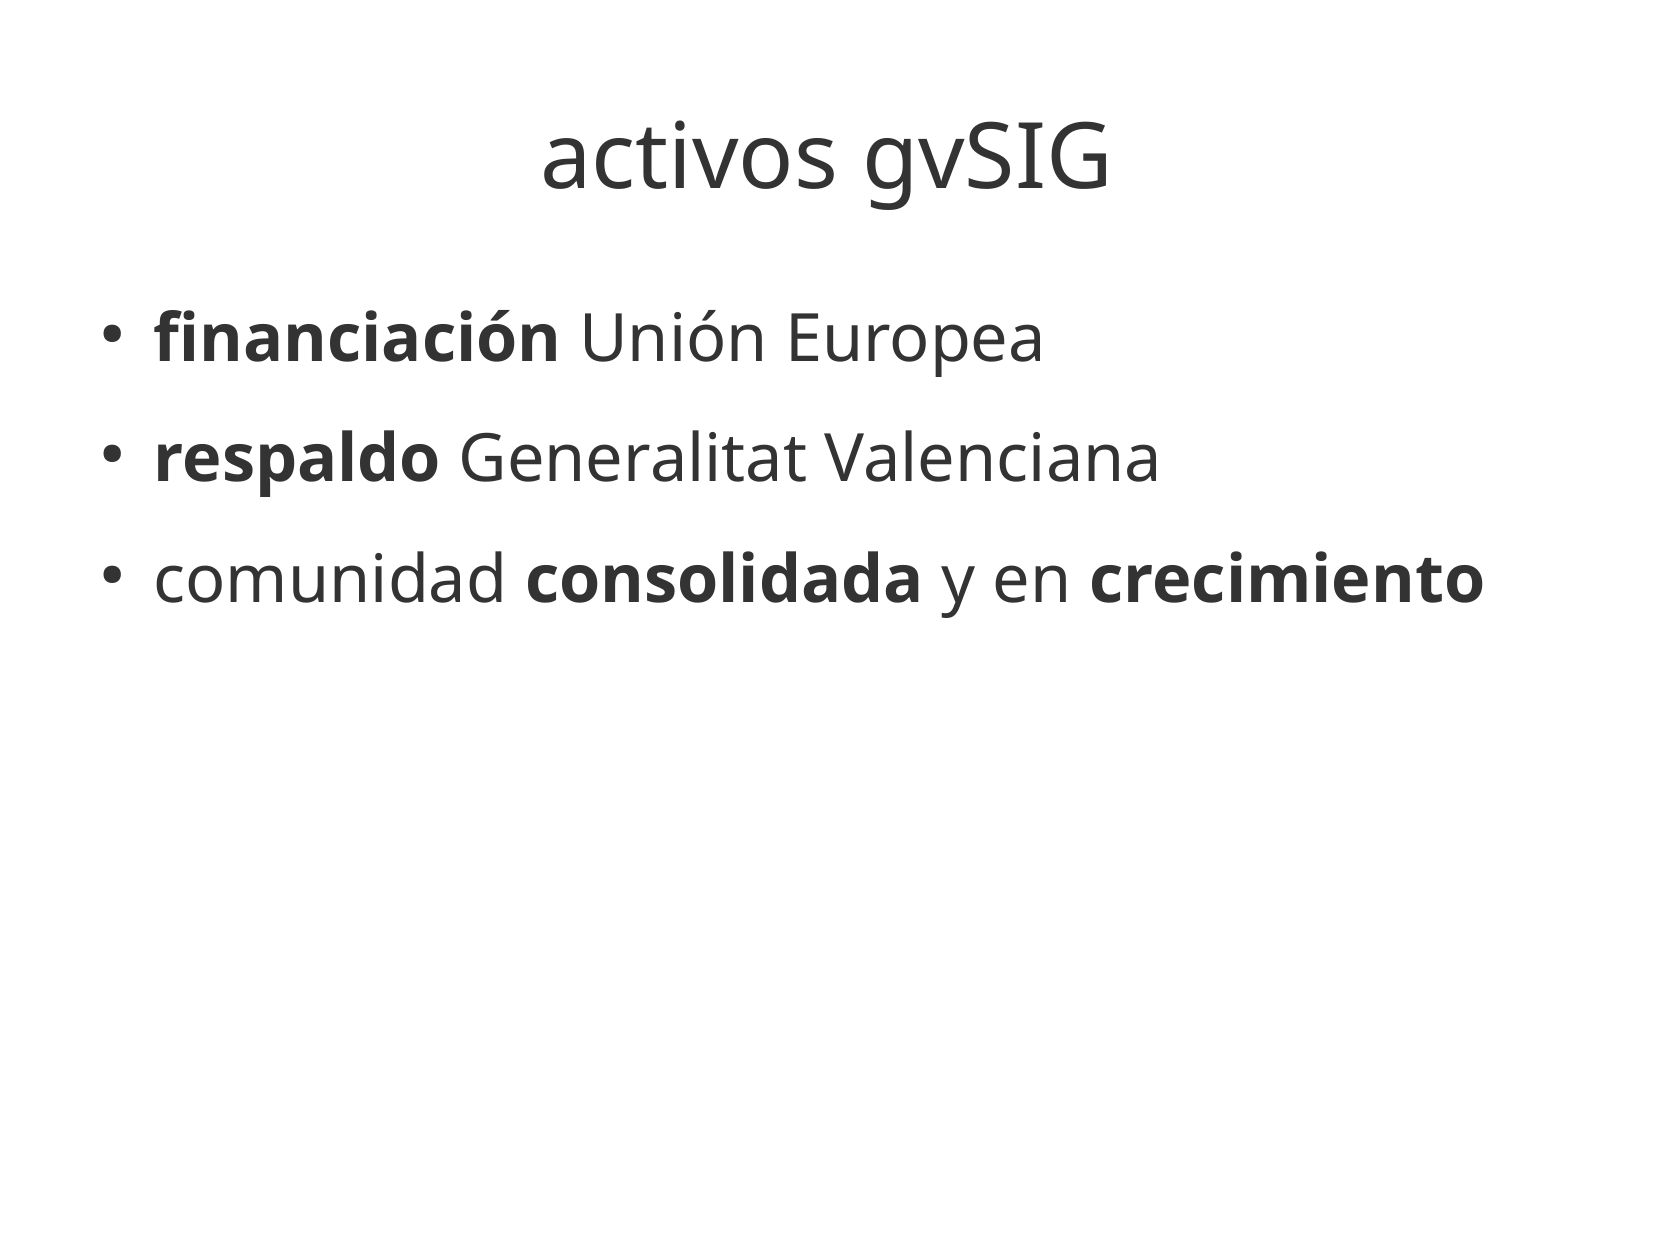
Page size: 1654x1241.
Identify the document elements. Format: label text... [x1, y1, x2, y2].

title activos gvSIG [82, 56, 1571, 250]
list financiación Unión Europea respaldo Generalitat Valenciana comunidad consolidada y en crecimiento [82, 290, 1571, 1109]
